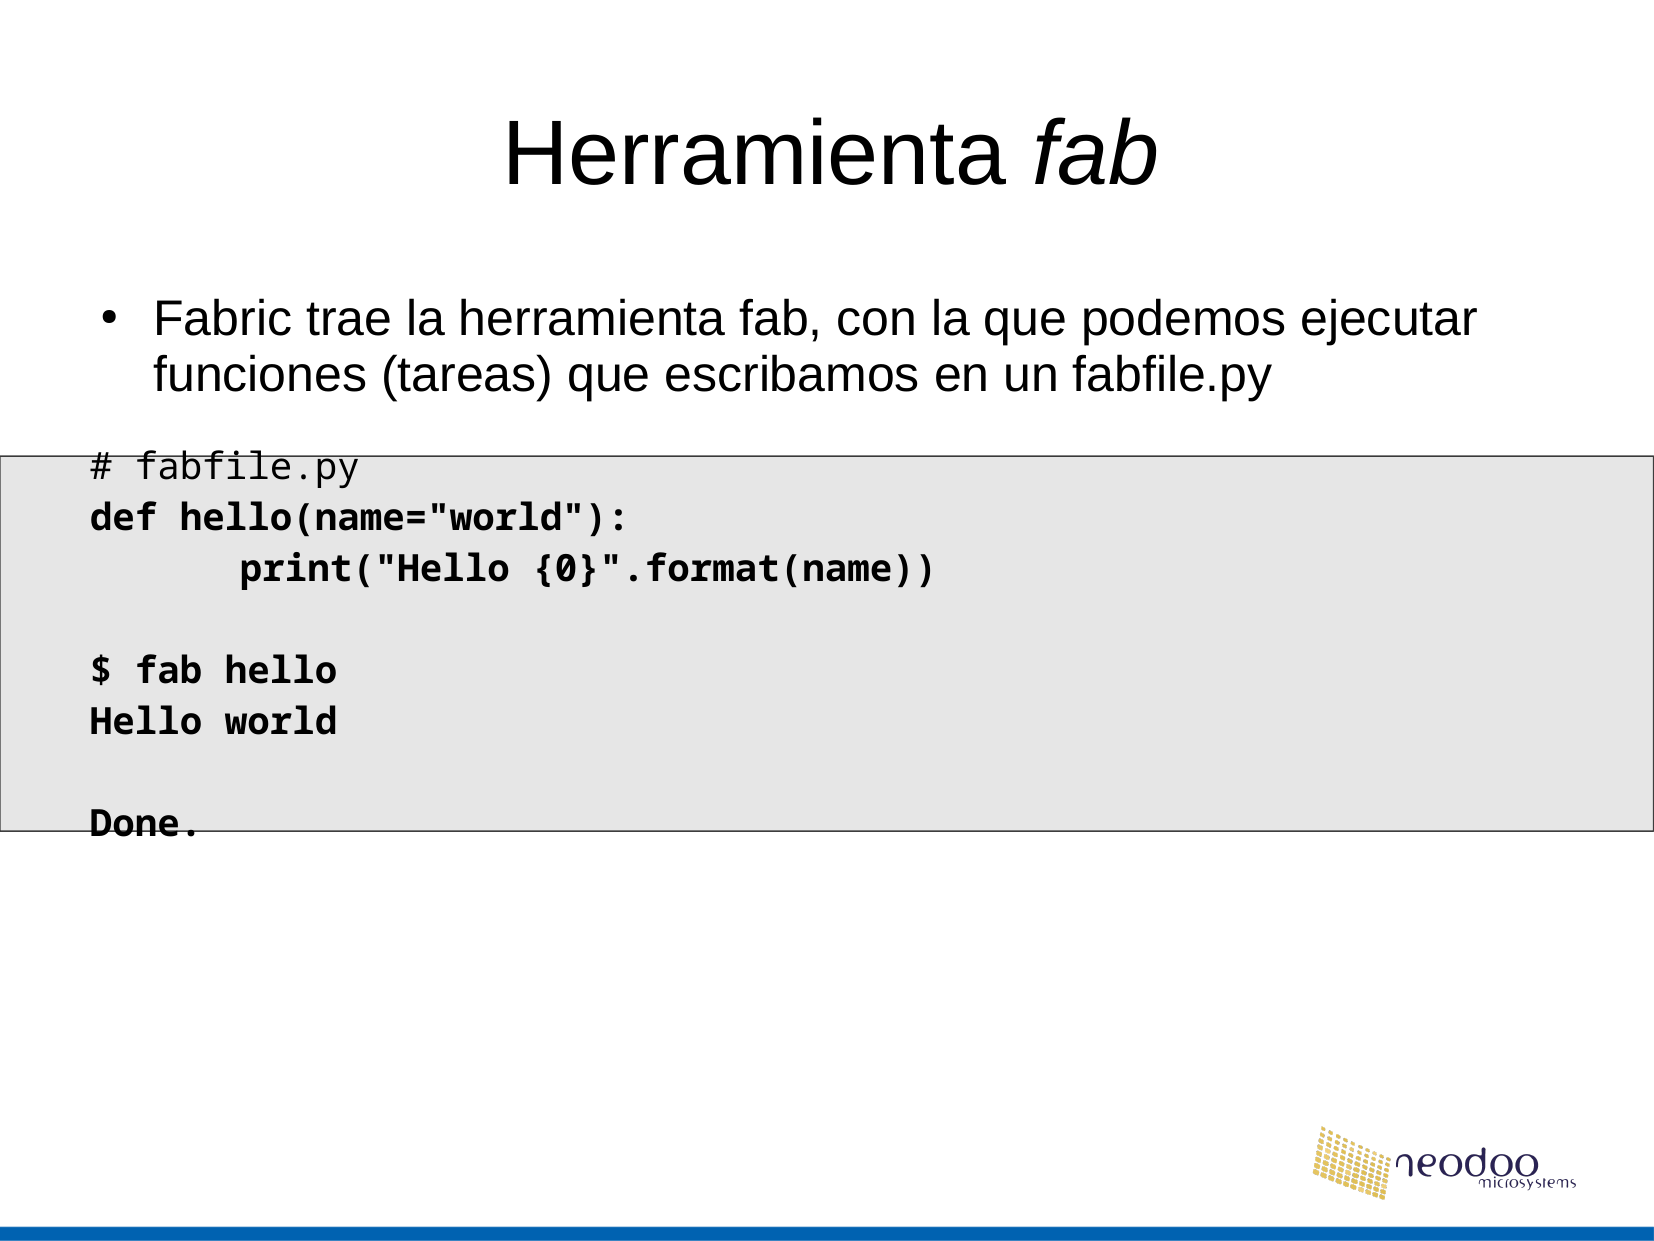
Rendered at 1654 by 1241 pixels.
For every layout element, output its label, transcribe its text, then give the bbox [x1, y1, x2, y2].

list Fabric trae la herramienta fab, con la que podemos ejecutar funciones (tareas) que escribamos en un fabfile.py [82, 290, 1571, 413]
text_box # fabfile.py def hello(name="world"): print("Hello {0}".format(name)) $ fab hello Hello world Done. [0, 456, 1654, 832]
title Herramienta fab [86, 49, 1576, 257]
picture [1312, 1126, 1576, 1200]
